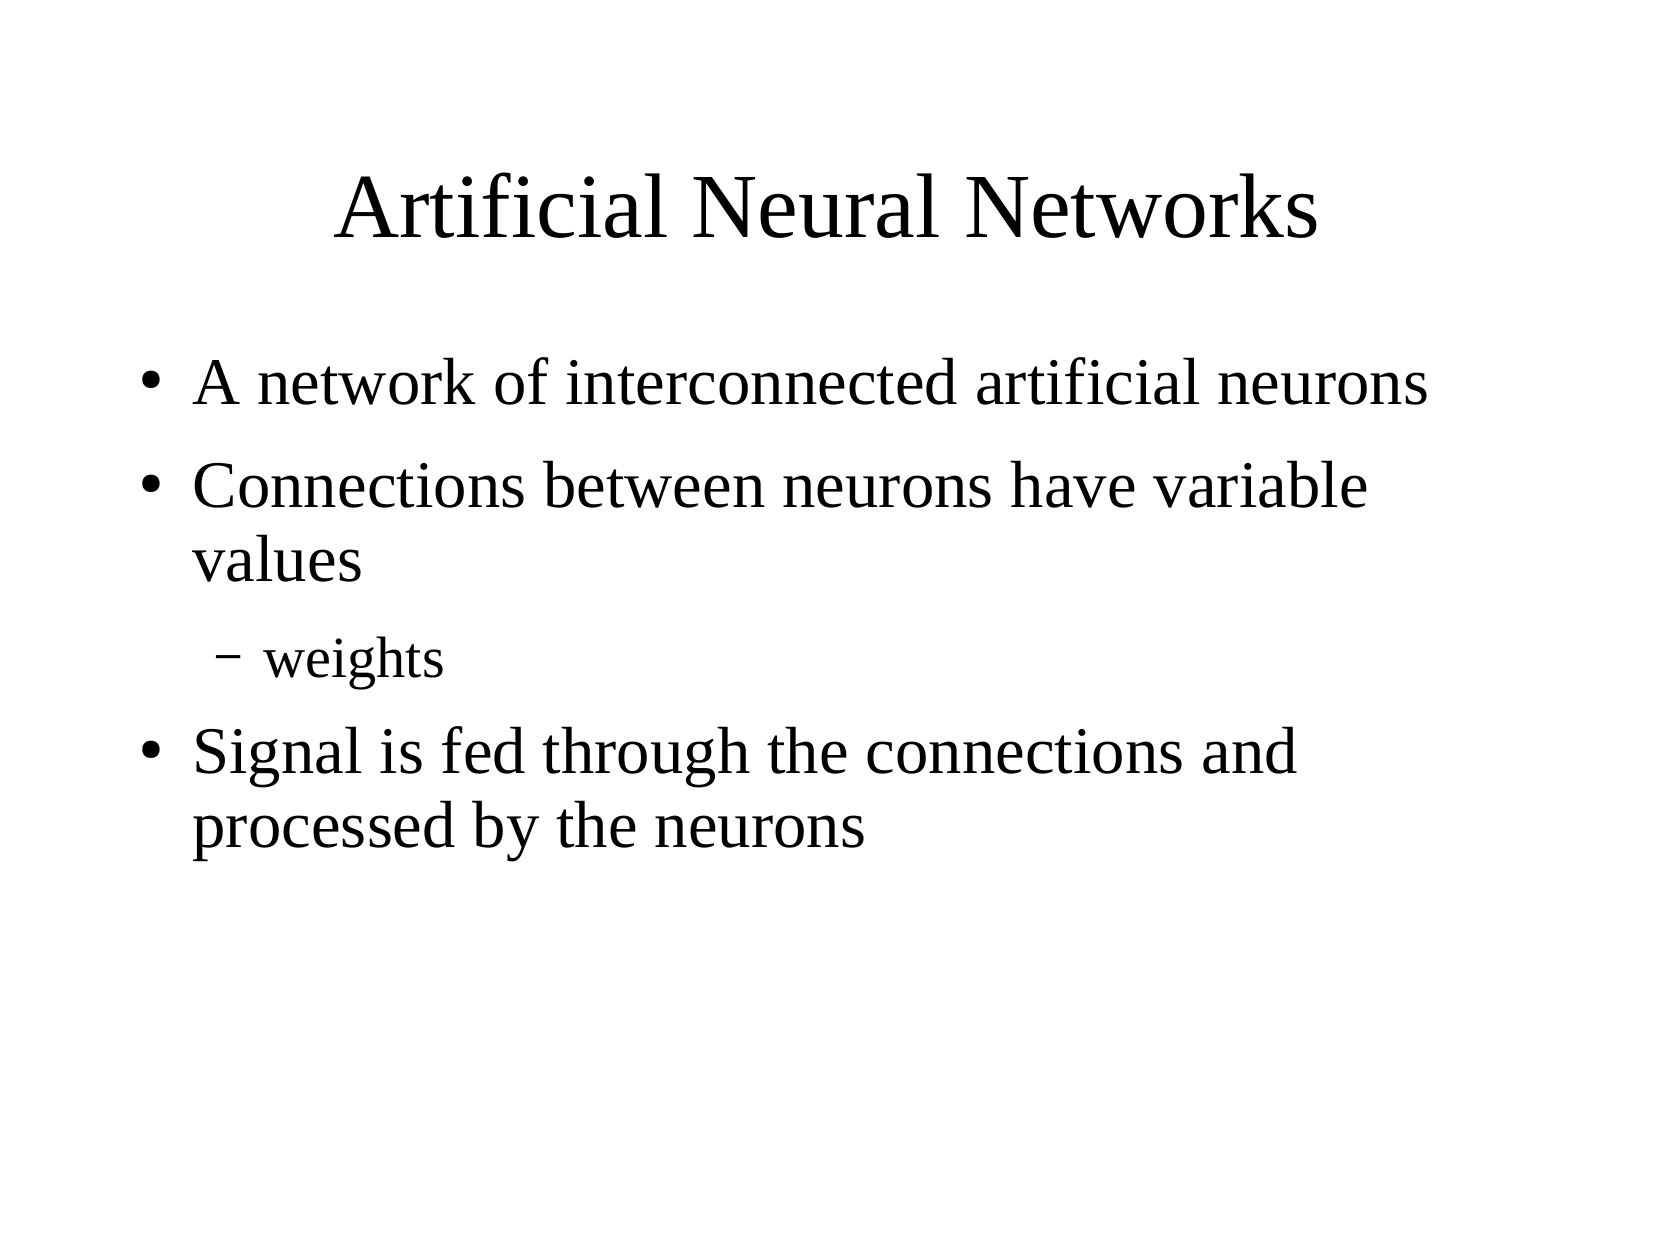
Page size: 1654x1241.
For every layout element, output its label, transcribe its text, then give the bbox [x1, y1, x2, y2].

title Artificial Neural Networks [121, 102, 1534, 311]
list A network of interconnected artificial neurons Connections between neurons have variable values weights Signal is fed through the connections and processed by the neurons [121, 344, 1534, 1127]
